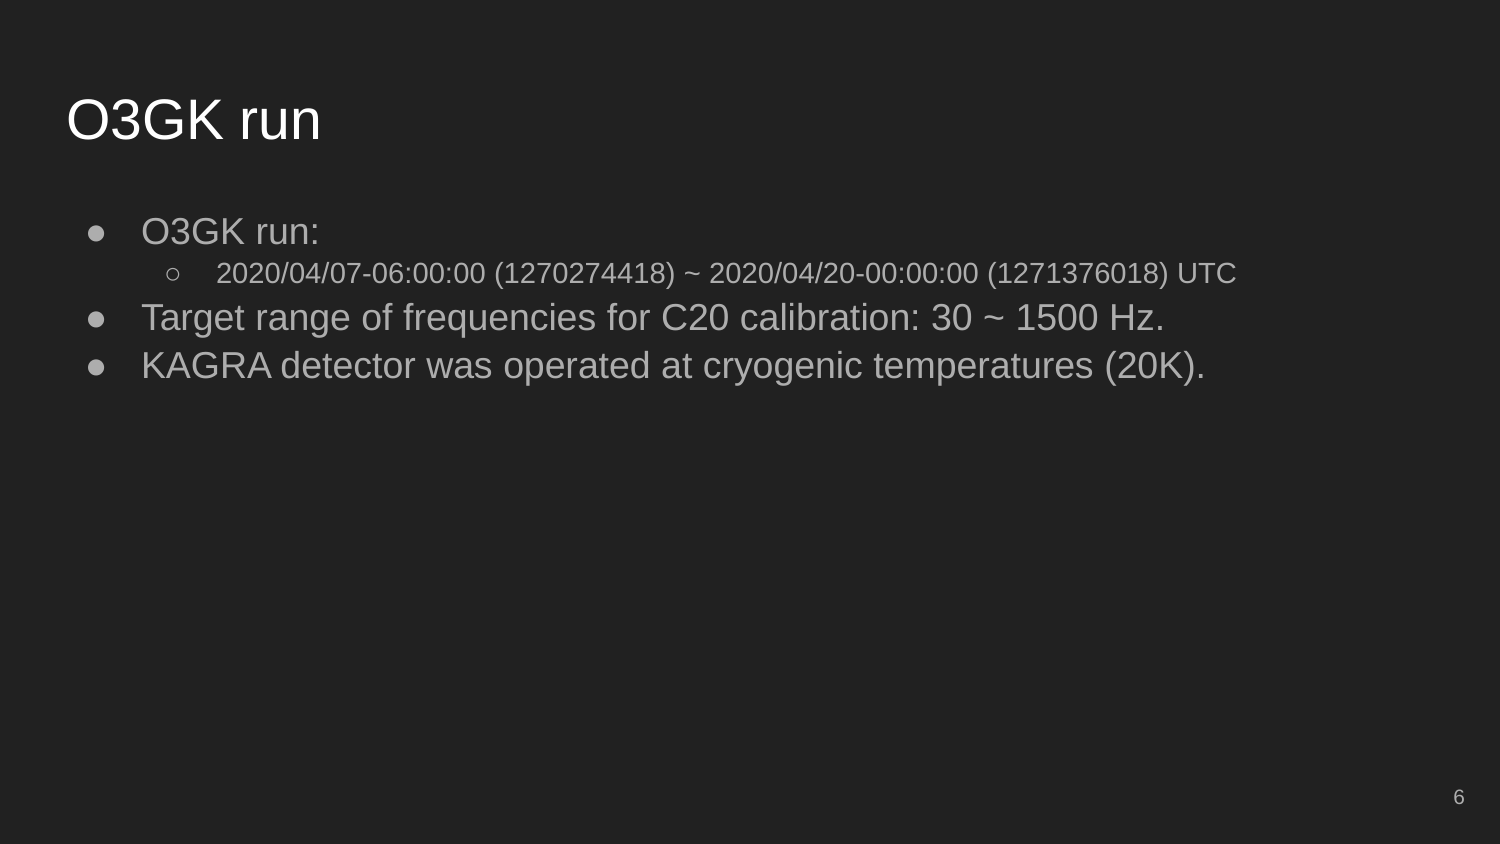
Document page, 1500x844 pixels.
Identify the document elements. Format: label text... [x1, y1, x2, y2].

list O3GK run: 2020/04/07-06:00:00 (1270274418) ~ 2020/04/20-00:00:00 (1271376018) UTC Target range of frequencies for C20 calibration: 30 ~ 1500 Hz. KAGRA detector was operated at cryogenic temperatures (20K). [51, 189, 1449, 750]
slide_number <number> [1389, 764, 1480, 830]
title O3GK run [51, 72, 1449, 167]
